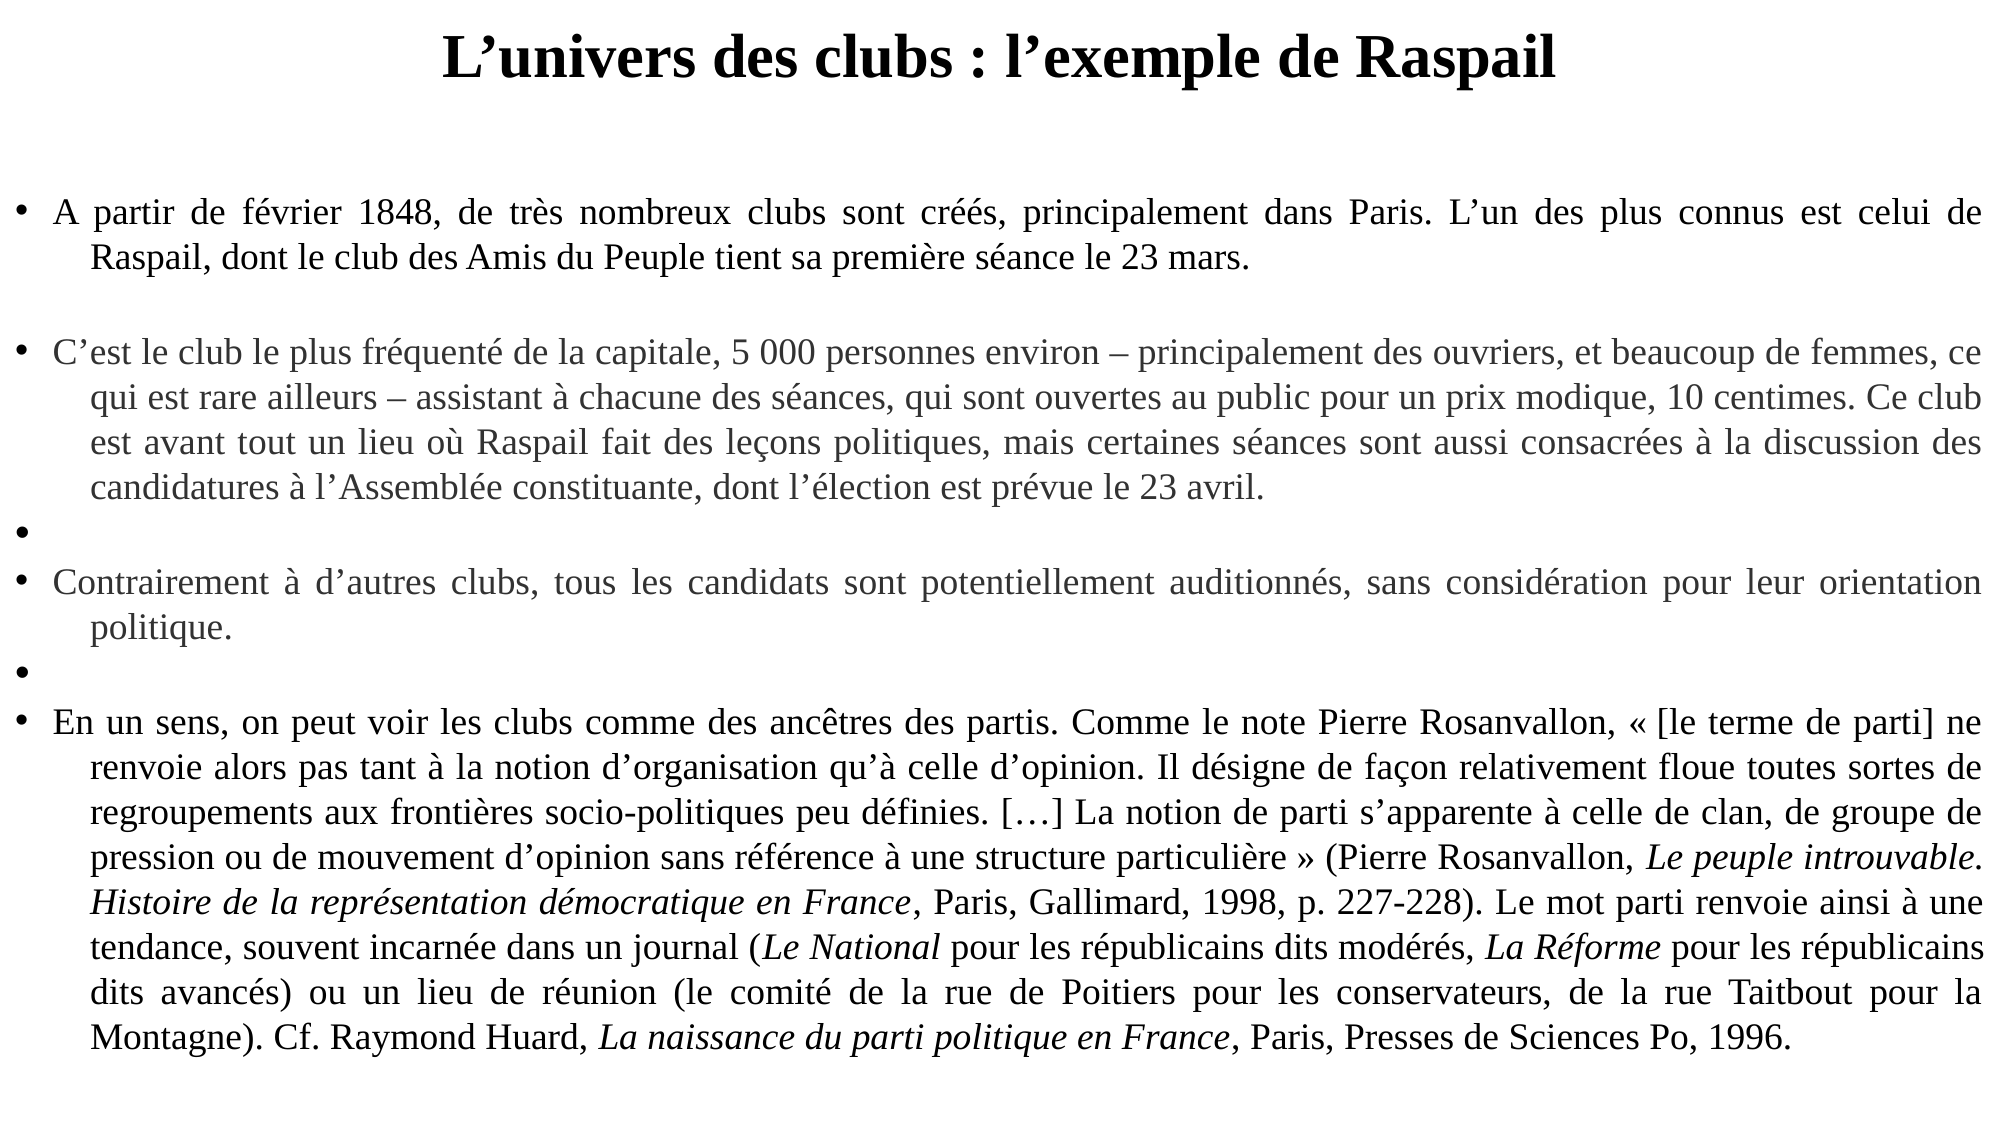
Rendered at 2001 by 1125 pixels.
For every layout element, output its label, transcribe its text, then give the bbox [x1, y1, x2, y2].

title L’univers des clubs : l’exemple de Raspail [249, 0, 1750, 114]
list A partir de février 1848, de très nombreux clubs sont créés, principalement dans Paris. L’un des plus connus est celui de Raspail, dont le club des Amis du Peuple tient sa première séance le 23 mars. C’est le club le plus fréquenté de la capitale, 5 000 personnes environ – principalement des ouvriers, et beaucoup de femmes, ce qui est rare ailleurs – assistant à chacune des séances, qui sont ouvertes au public pour un prix modique, 10 centimes. Ce club est avant tout un lieu où Raspail fait des leçons politiques, mais certaines séances sont aussi consacrées à la discussion des candidatures à l’Assemblée constituante, dont l’élection est prévue le 23 avril. Contrairement à d’autres clubs, tous les candidats sont potentiellement auditionnés, sans considération pour leur orientation politique. En un sens, on peut voir les clubs comme des ancêtres des partis. Comme le note Pierre Rosanvallon, « [le terme de parti] ne renvoie alors pas tant à la notion d’organisation qu’à celle d’opinion. Il désigne de façon relativement floue toutes sortes de regroupements aux frontières socio-politiques peu définies. […] La notion de parti s’apparente à celle de clan, de groupe de pression ou de mouvement d’opinion sans référence à une structure particulière » (Pierre Rosanvallon, Le peuple introuvable. Histoire de la représentation démocratique en France, Paris, Gallimard, 1998, p. 227-228). Le mot parti renvoie ainsi à une tendance, souvent incarnée dans un journal (Le National pour les républicains dits modérés, La Réforme pour les républicains dits avancés) ou un lieu de réunion (le comité de la rue de Poitiers pour les conservateurs, de la rue Taitbout pour la Montagne). Cf. Raymond Huard, La naissance du parti politique en France, Paris, Presses de Sciences Po, 1996. [0, 179, 2000, 1125]
